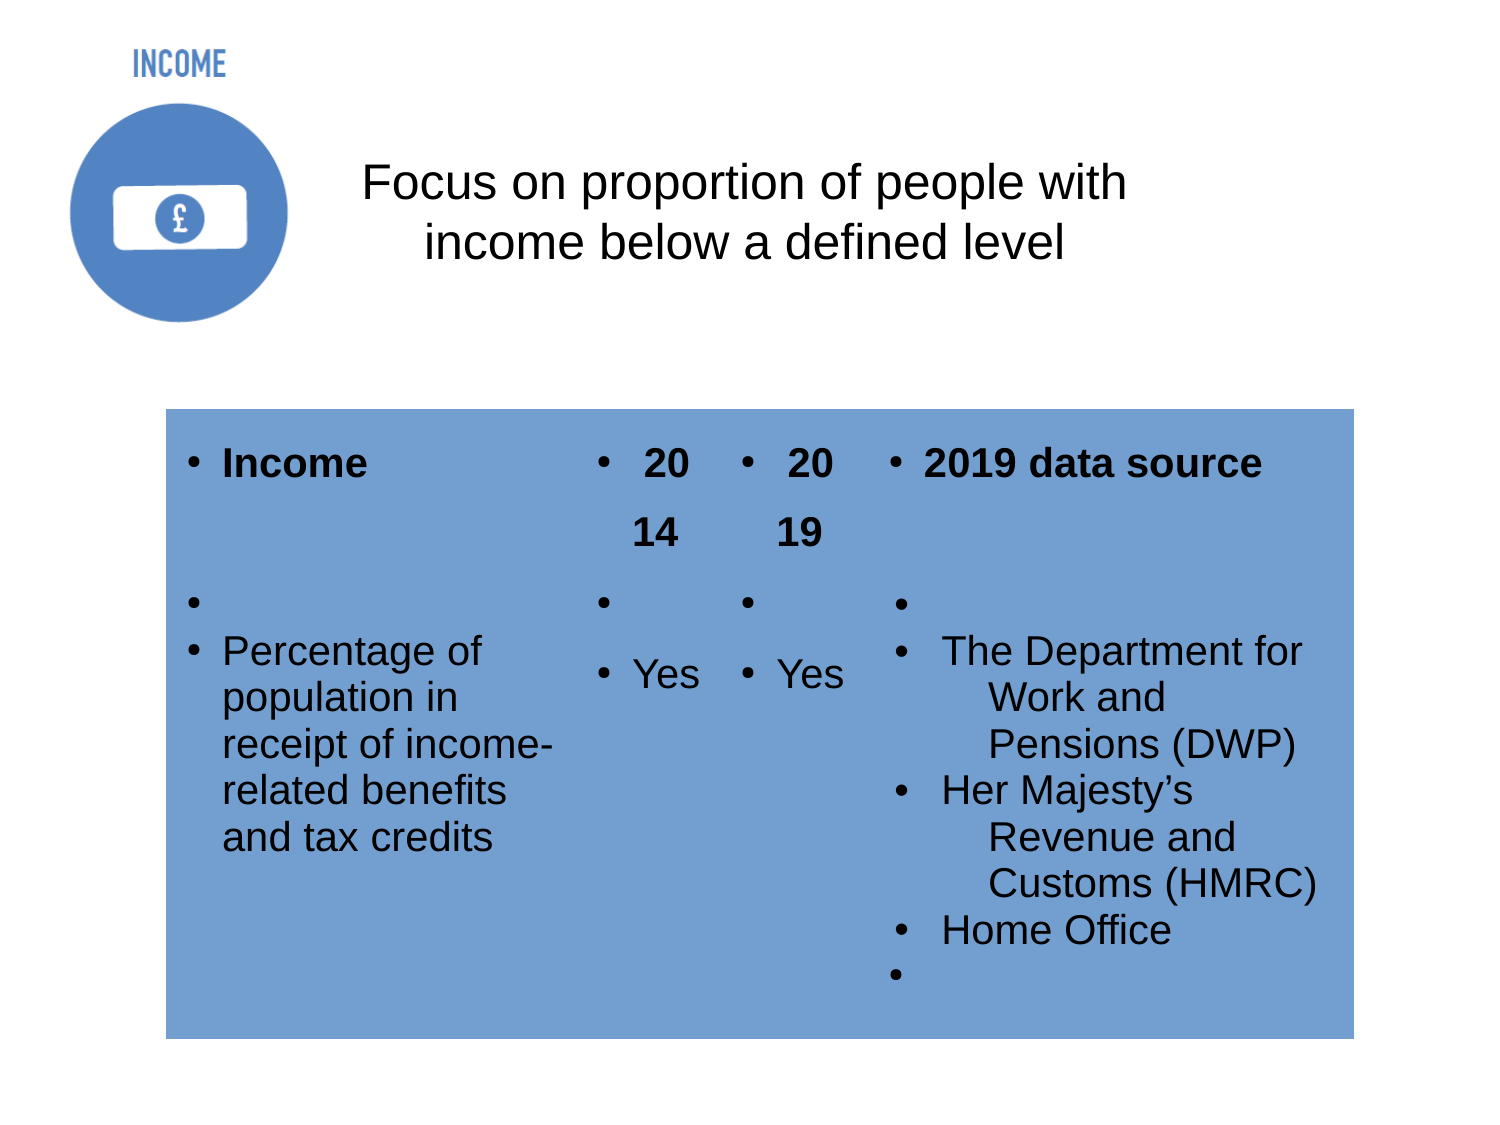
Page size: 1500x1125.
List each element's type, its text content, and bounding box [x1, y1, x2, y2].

table_header 2014 [576, 409, 720, 574]
picture [53, 42, 313, 330]
table_cell Percentage of population in receipt of income-related benefits and tax credits [166, 574, 576, 1039]
table_header 2019 [720, 409, 868, 574]
table_header 2019 data source [868, 409, 1354, 574]
table_cell Yes [720, 574, 868, 1039]
table_cell The Department for Work and Pensions (DWP) Her Majesty’s Revenue and Customs (HMRC) Home Office [868, 574, 1354, 1039]
table_cell Yes [576, 574, 720, 1039]
table_header Income [166, 409, 576, 574]
text_box Focus on proportion of people with income below a defined level [313, 142, 1177, 277]
